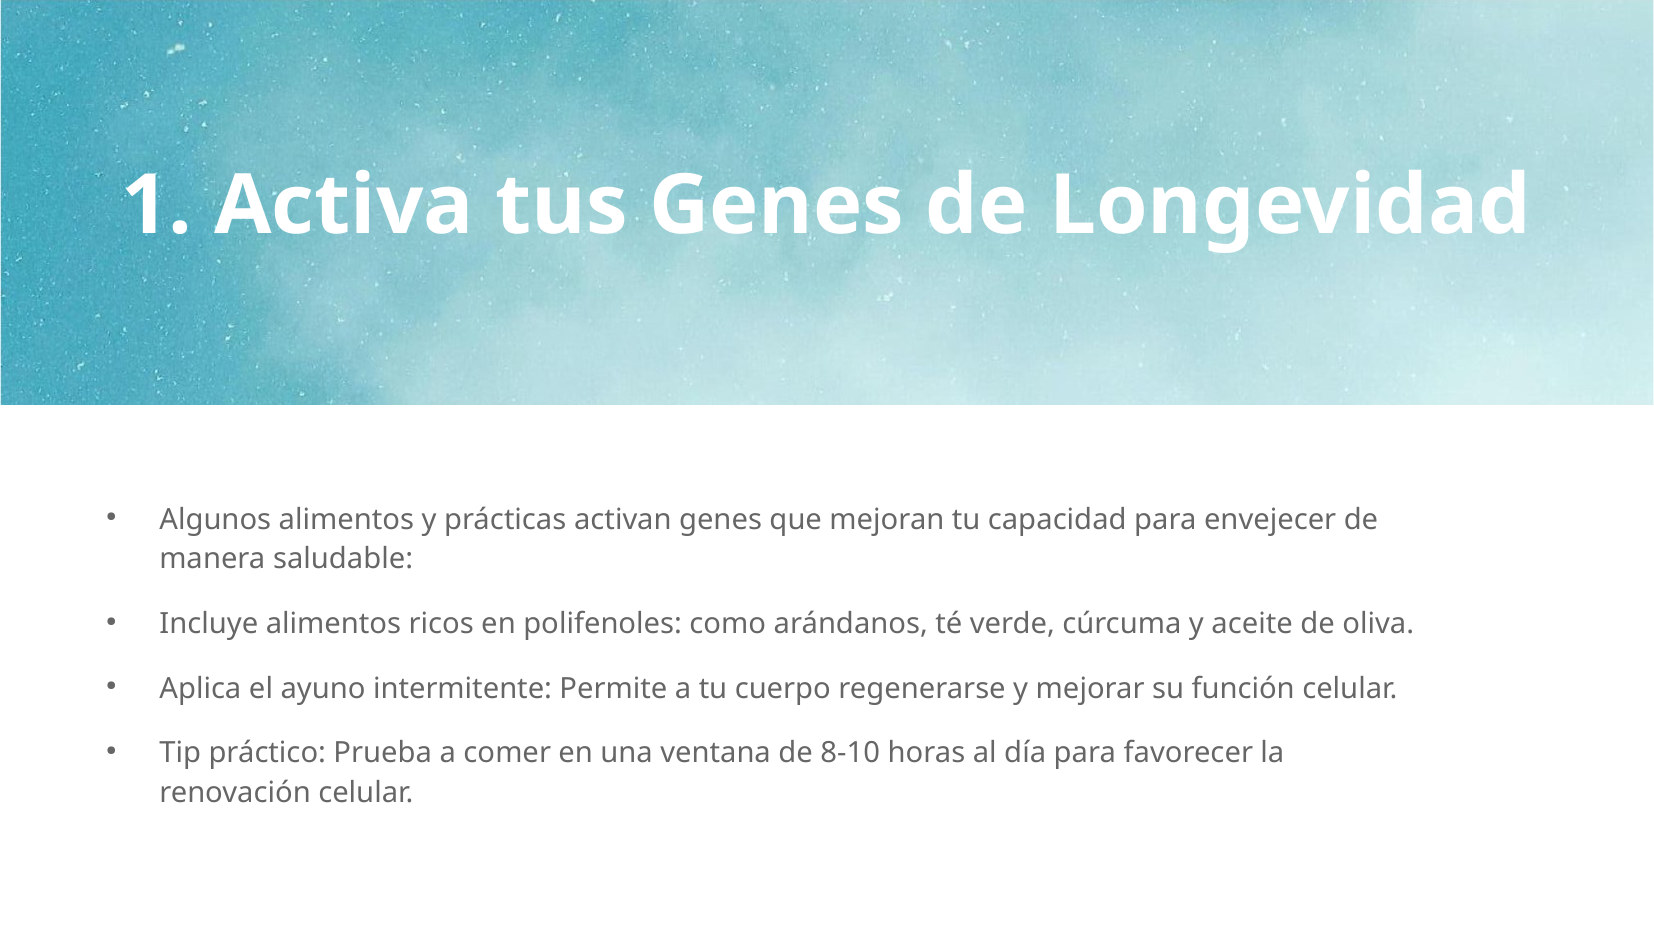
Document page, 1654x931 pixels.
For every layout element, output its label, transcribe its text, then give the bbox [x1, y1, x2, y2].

title 1. Activa tus Genes de Longevidad [82, 53, 1571, 349]
picture [2, 1, 1653, 405]
list Algunos alimentos y prácticas activan genes que mejoran tu capacidad para envejecer de manera saludable: Incluye alimentos ricos en polifenoles: como arándanos, té verde, cúrcuma y aceite de oliva. Aplica el ayuno intermitente: Permite a tu cuerpo regenerarse y mejorar su función celular. Tip práctico: Prueba a comer en una ventana de 8-10 horas al día para favorecer la renovación celular. [88, 439, 1418, 883]
